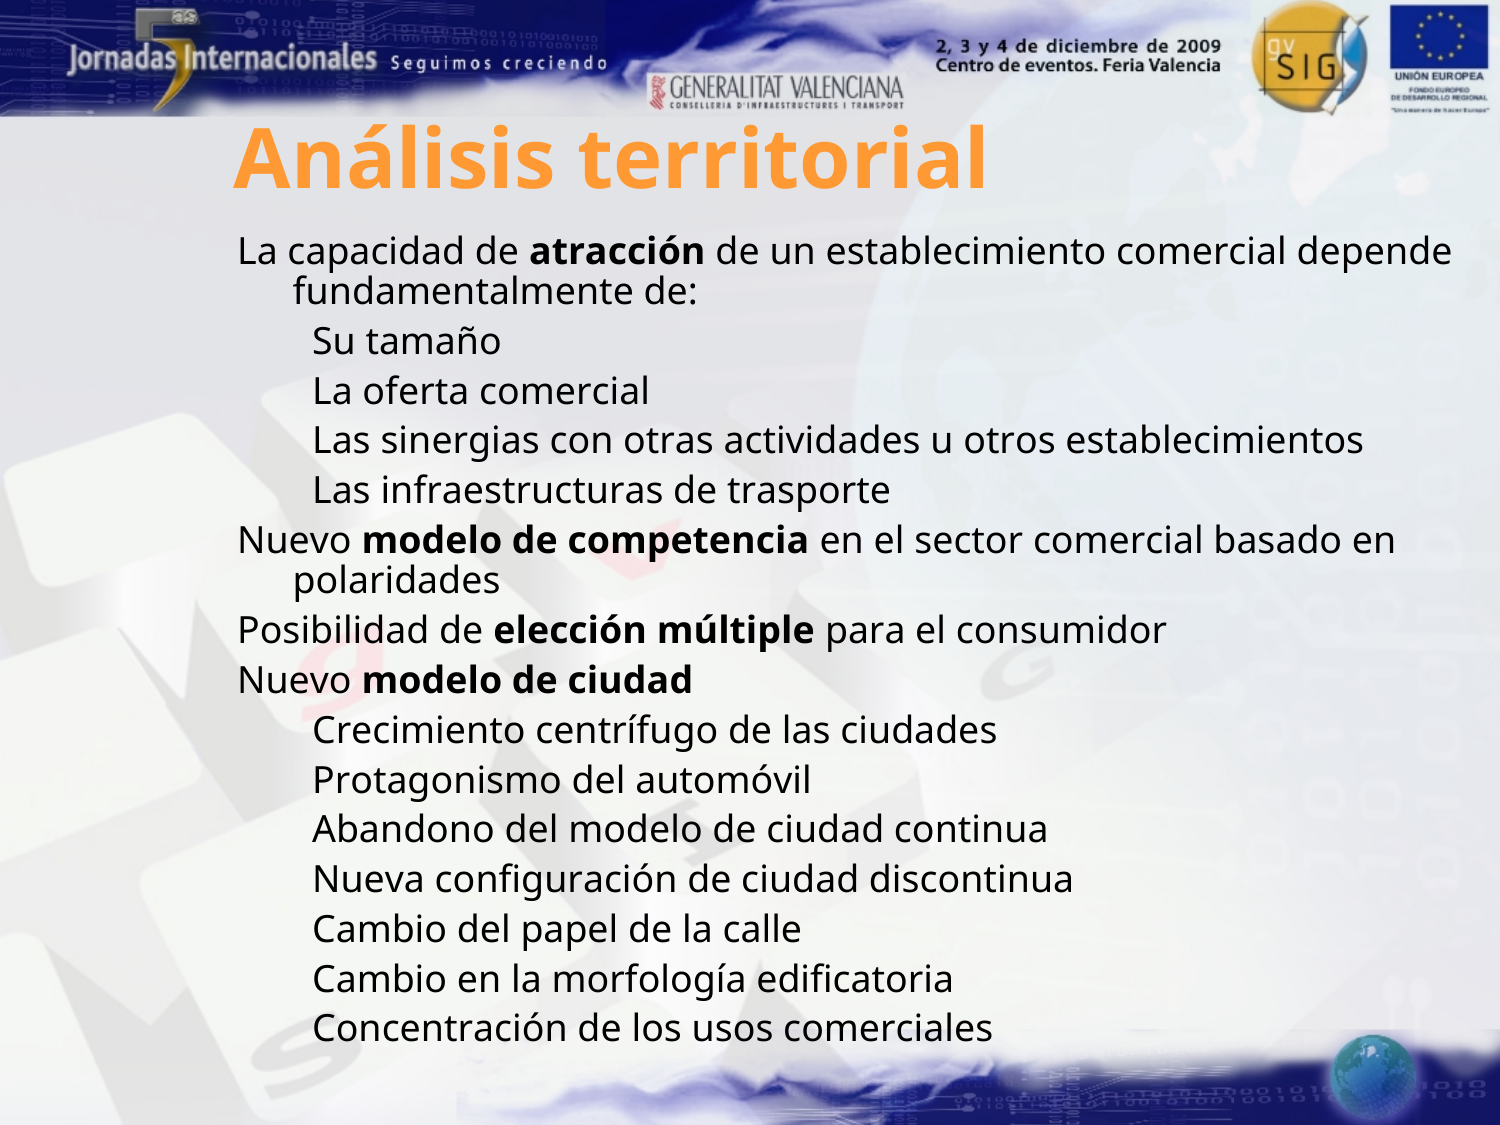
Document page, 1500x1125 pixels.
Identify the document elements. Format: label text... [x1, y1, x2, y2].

text_box La capacidad de atracción de un establecimiento comercial depende fundamentalmente de: Su tamaño La oferta comercial Las sinergias con otras actividades u otros establecimientos Las infraestructuras de trasporte Nuevo modelo de competencia en el sector comercial basado en polaridades Posibilidad de elección múltiple para el consumidor Nuevo modelo de ciudad Crecimiento centrífugo de las ciudades Protagonismo del automóvil Abandono del modelo de ciudad continua Nueva configuración de ciudad discontinua Cambio del papel de la calle Cambio en la morfología edificatoria Concentración de los usos comerciales [222, 224, 1500, 967]
picture [0, 0, 1500, 1125]
picture [397, 974, 409, 990]
picture [782, 974, 794, 990]
text_box Análisis territorial [219, 97, 1495, 223]
